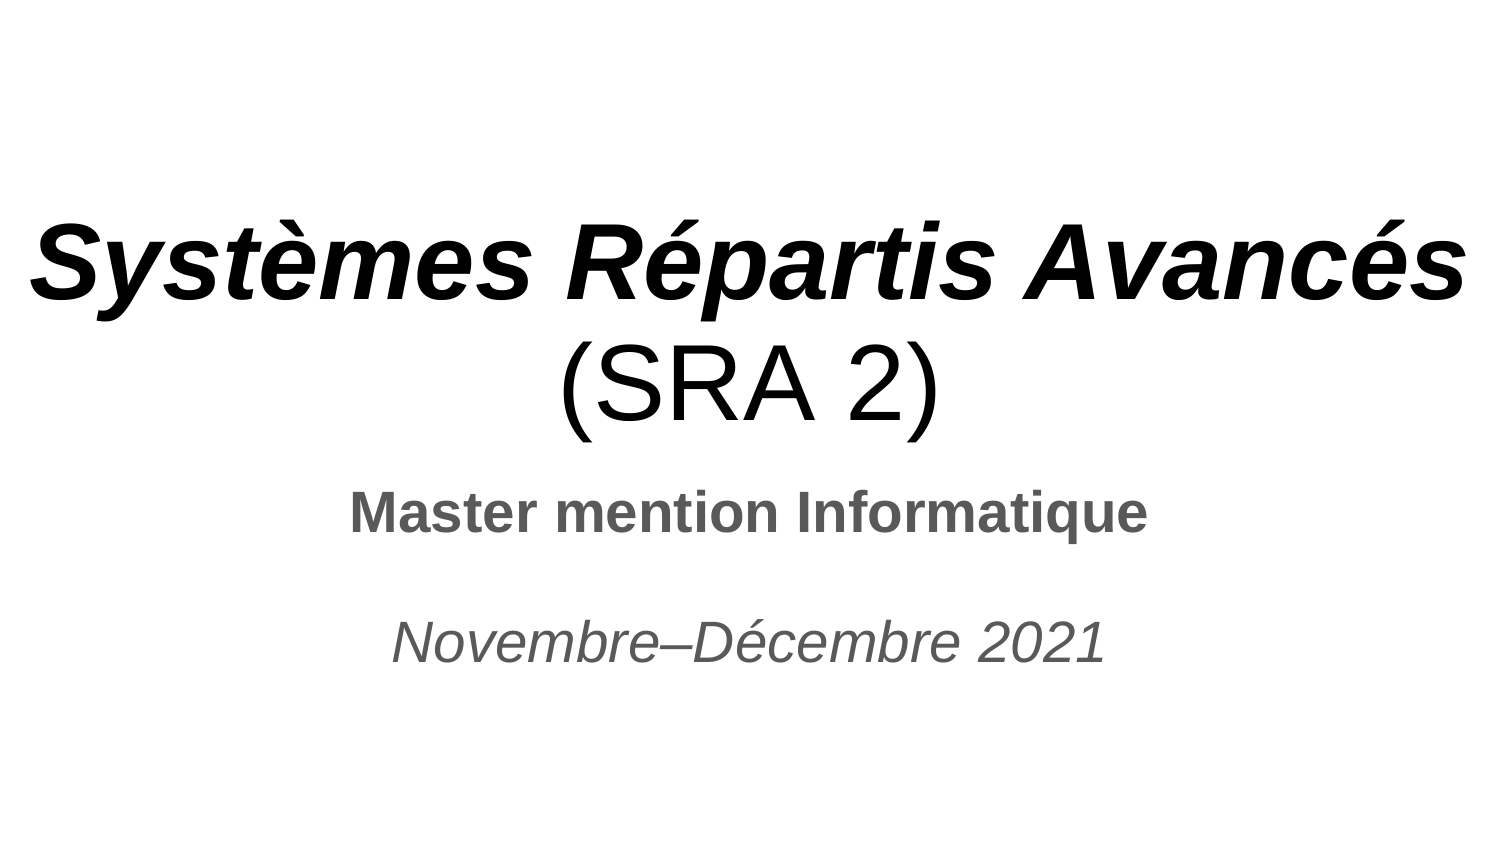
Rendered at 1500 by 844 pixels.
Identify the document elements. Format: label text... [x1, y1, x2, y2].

title Systèmes Répartis Avancés (SRA 2) [0, 122, 1500, 459]
subtitle Master mention Informatique Novembre–Décembre 2021 [51, 464, 1449, 698]
